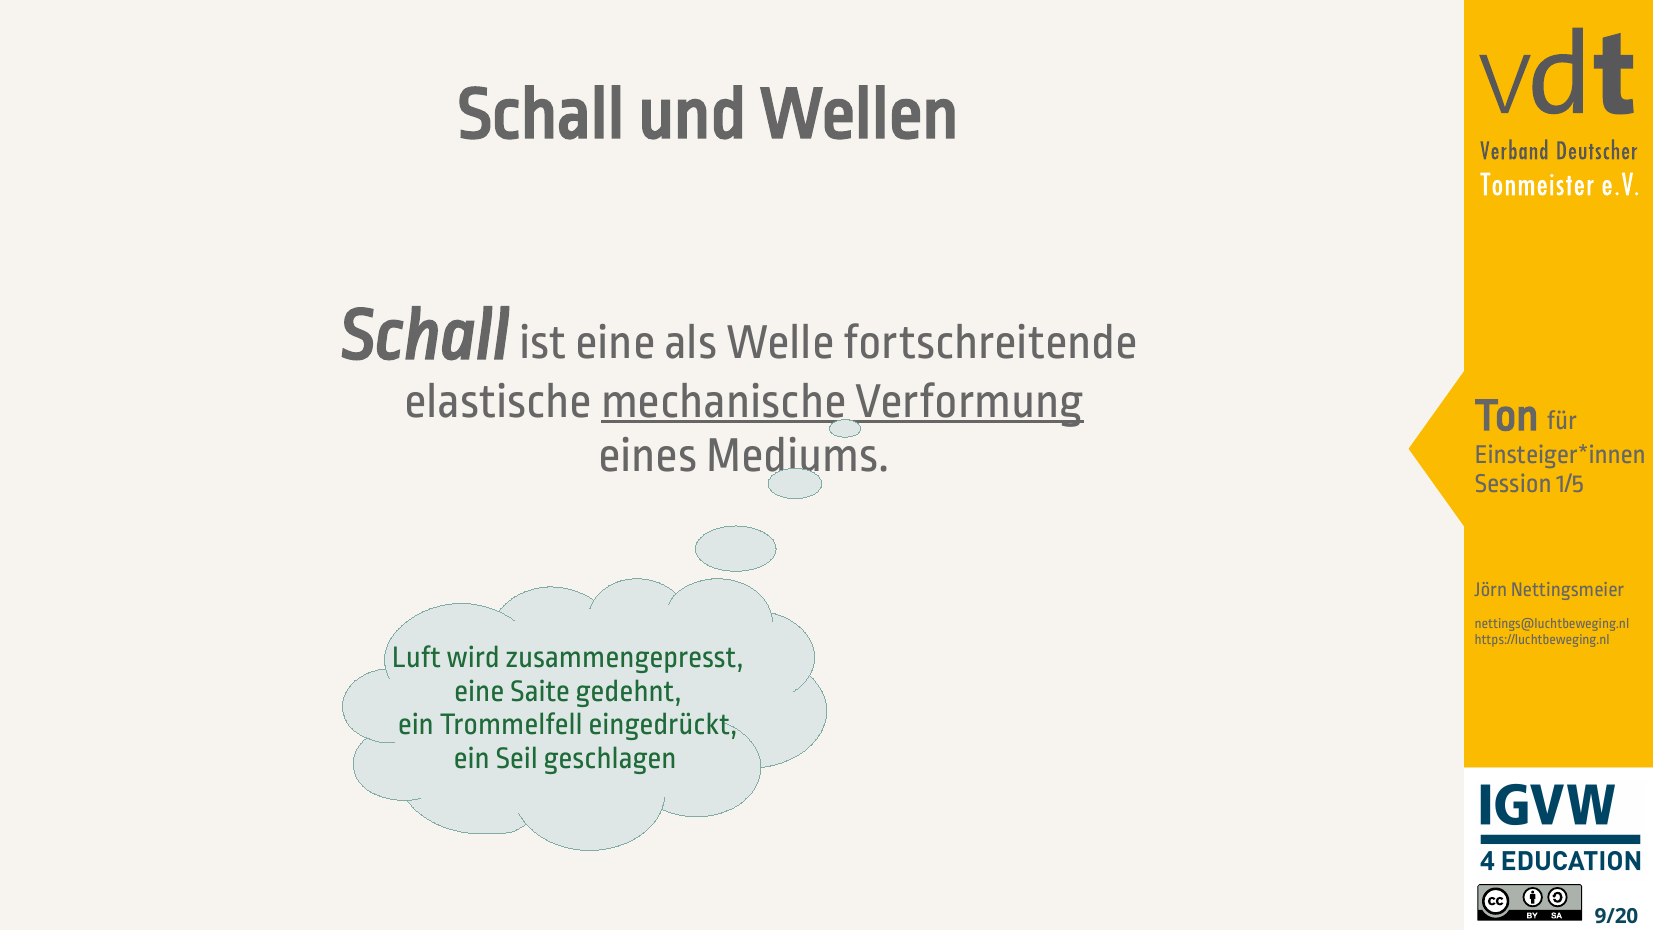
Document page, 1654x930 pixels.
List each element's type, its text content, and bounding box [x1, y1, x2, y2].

title Schall und Wellen [82, 37, 1335, 193]
text_box Luft wird zusammengepresst, eine Saite gedehnt, ein Trommelfell eingedrückt, ein Seil geschlagen [342, 578, 827, 851]
list Schall ist eine als Welle fortschreitende elastische mechanische Verformung eines Mediums. [23, 295, 1394, 905]
text_box Luft wird zusammengepresst, eine Saite gedehnt, ein Trommelfell eingedrückt, ein Seil geschlagen [695, 525, 777, 572]
picture [1477, 780, 1646, 882]
